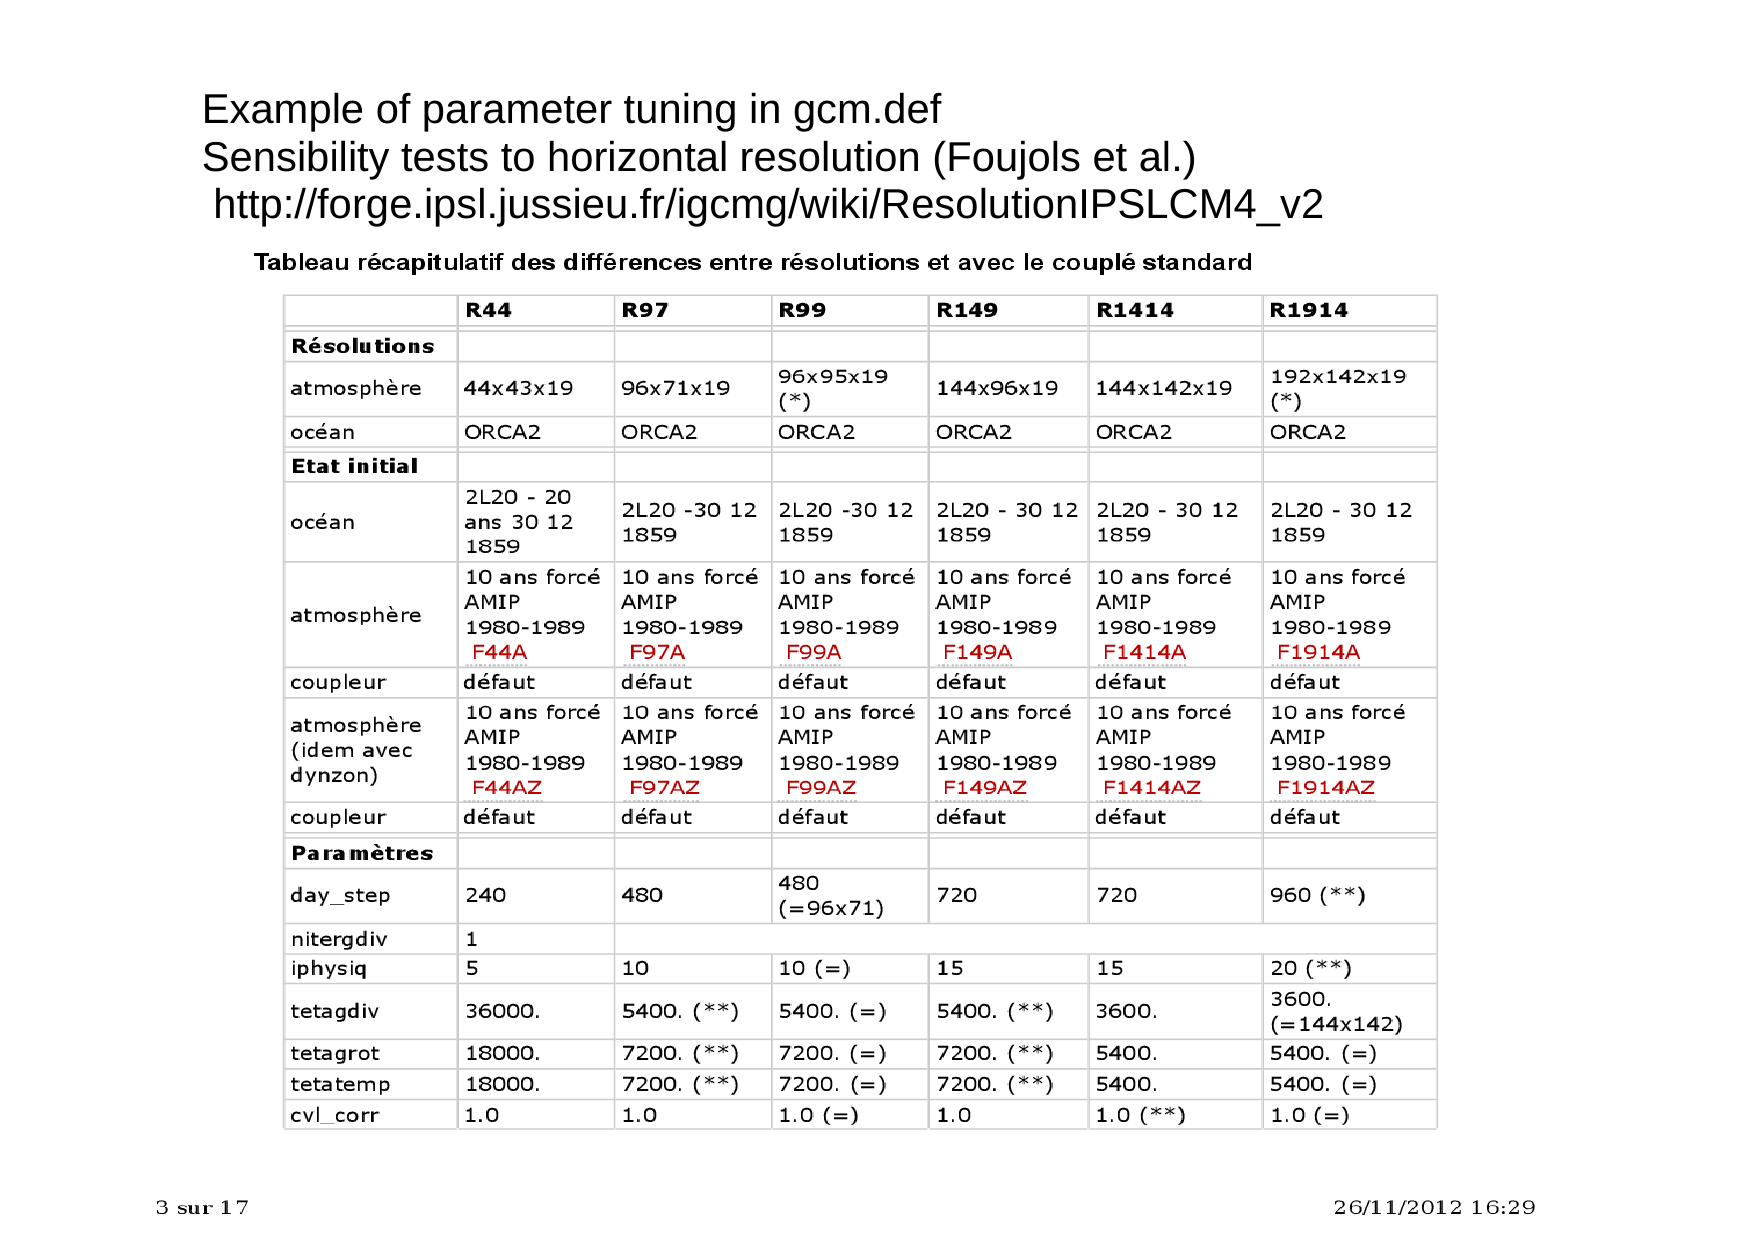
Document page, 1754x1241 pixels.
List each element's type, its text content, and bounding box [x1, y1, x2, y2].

text_box Example of parameter tuning in gcm.def Sensibility tests to horizontal resolution (Foujols et al.) http://forge.ipsl.jussieu.fr/igcmg/wiki/ResolutionIPSLCM4_v2 [187, 78, 1340, 236]
picture [155, 233, 1537, 1241]
